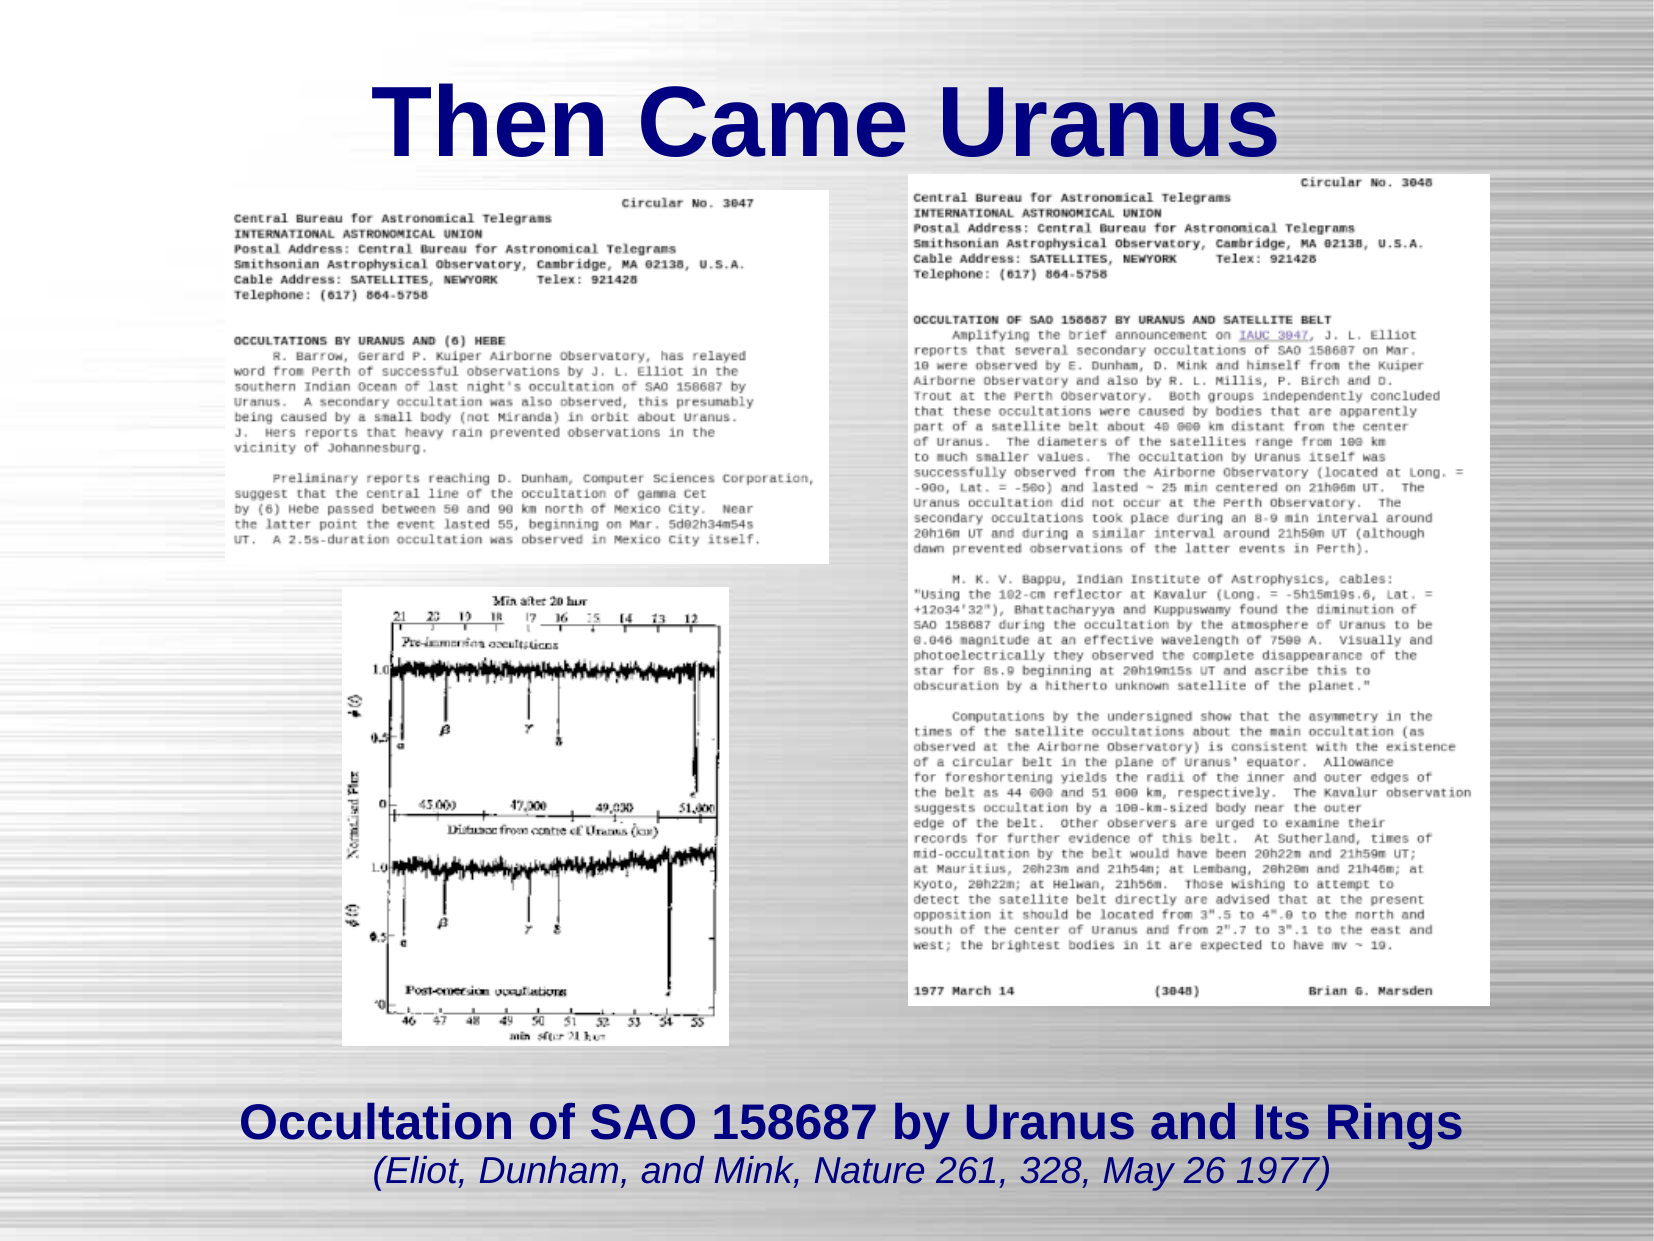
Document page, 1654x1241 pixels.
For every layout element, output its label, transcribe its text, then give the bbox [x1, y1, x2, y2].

text_box Then Came Uranus [29, 58, 1625, 186]
picture [0, 0, 1654, 1241]
text_box Occultation of SAO 158687 by Uranus and Its Rings (Eliot, Dunham, and Mink, Nature 261, 328, May 26 1977) [224, 1086, 1480, 1201]
